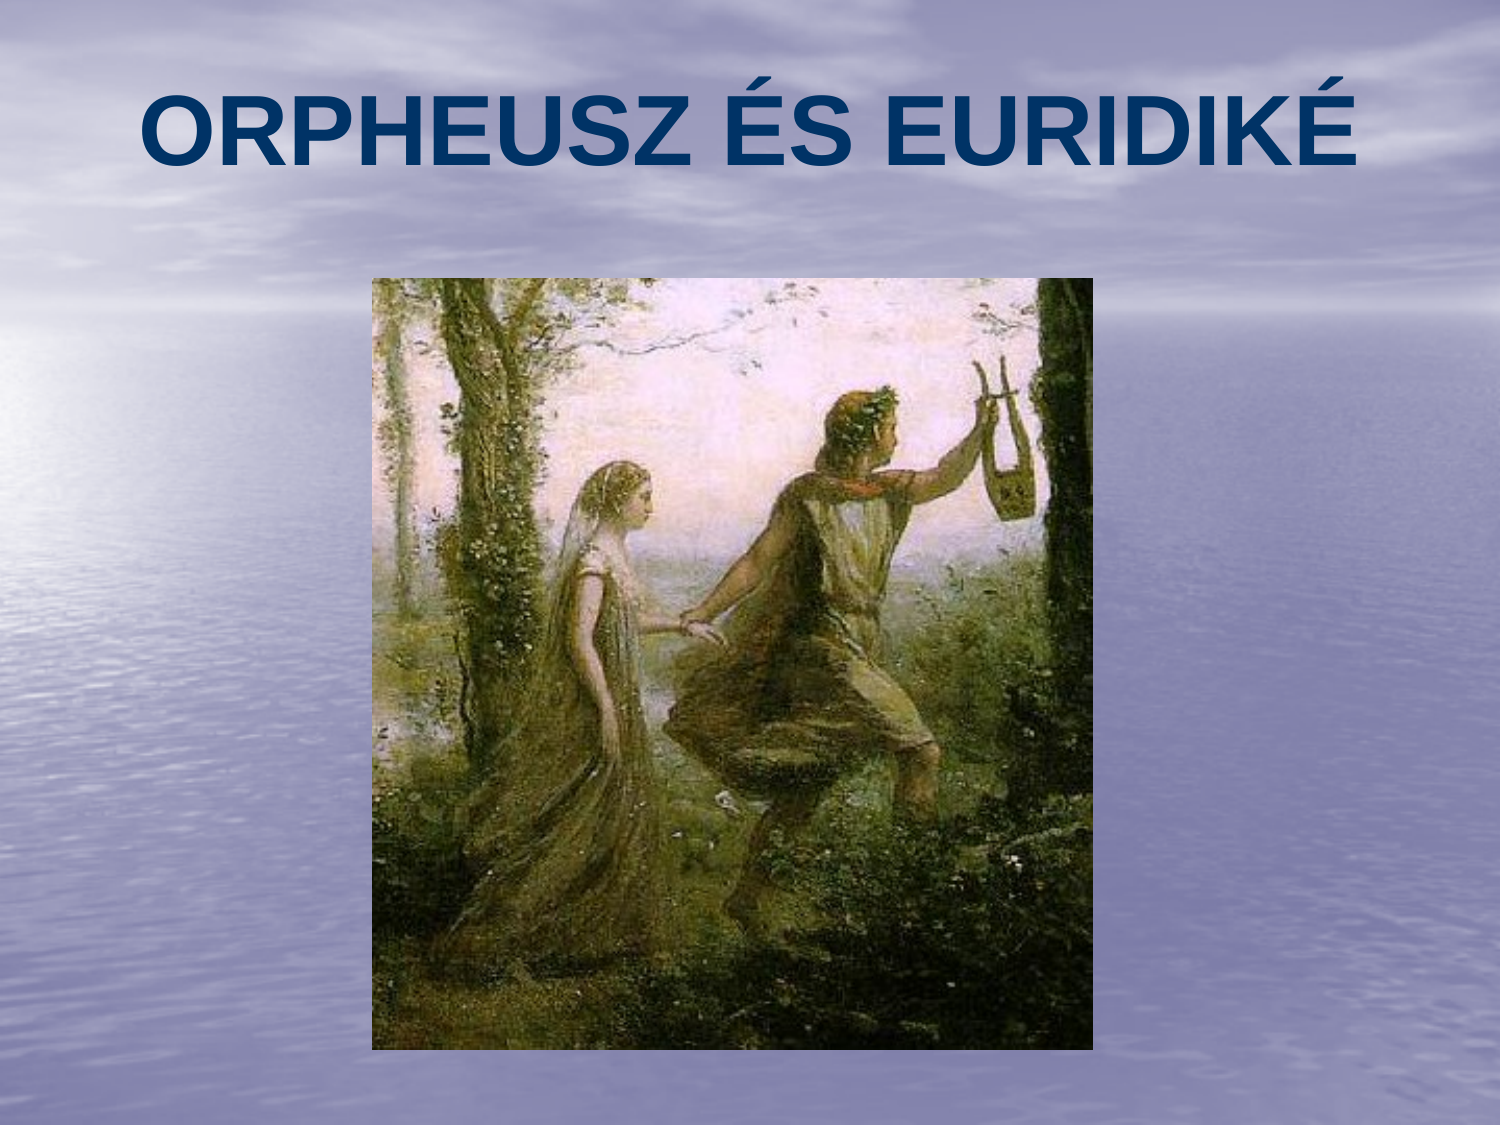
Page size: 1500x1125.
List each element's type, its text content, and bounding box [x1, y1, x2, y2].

picture [0, 0, 1500, 1125]
title ORPHEUSZ ÉS EURIDIKÉ [100, 0, 1400, 279]
